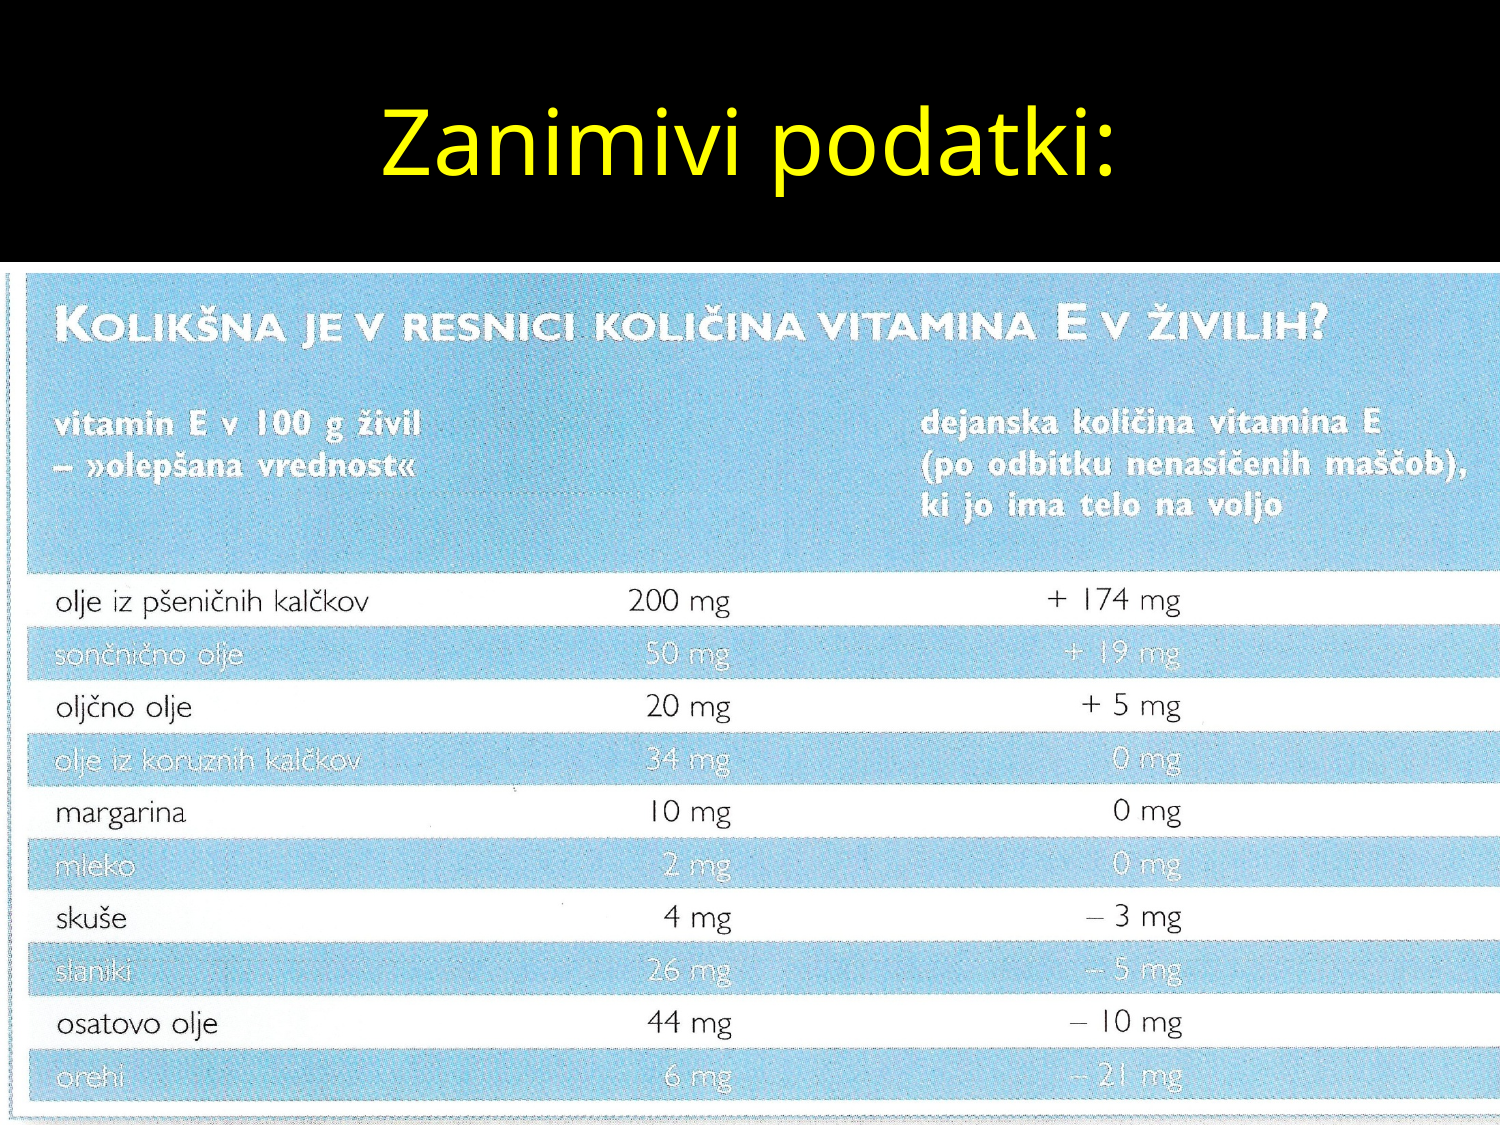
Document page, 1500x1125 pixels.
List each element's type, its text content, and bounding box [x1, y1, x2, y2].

picture [0, 262, 1500, 1125]
title Zanimivi podatki: [75, 45, 1425, 233]
